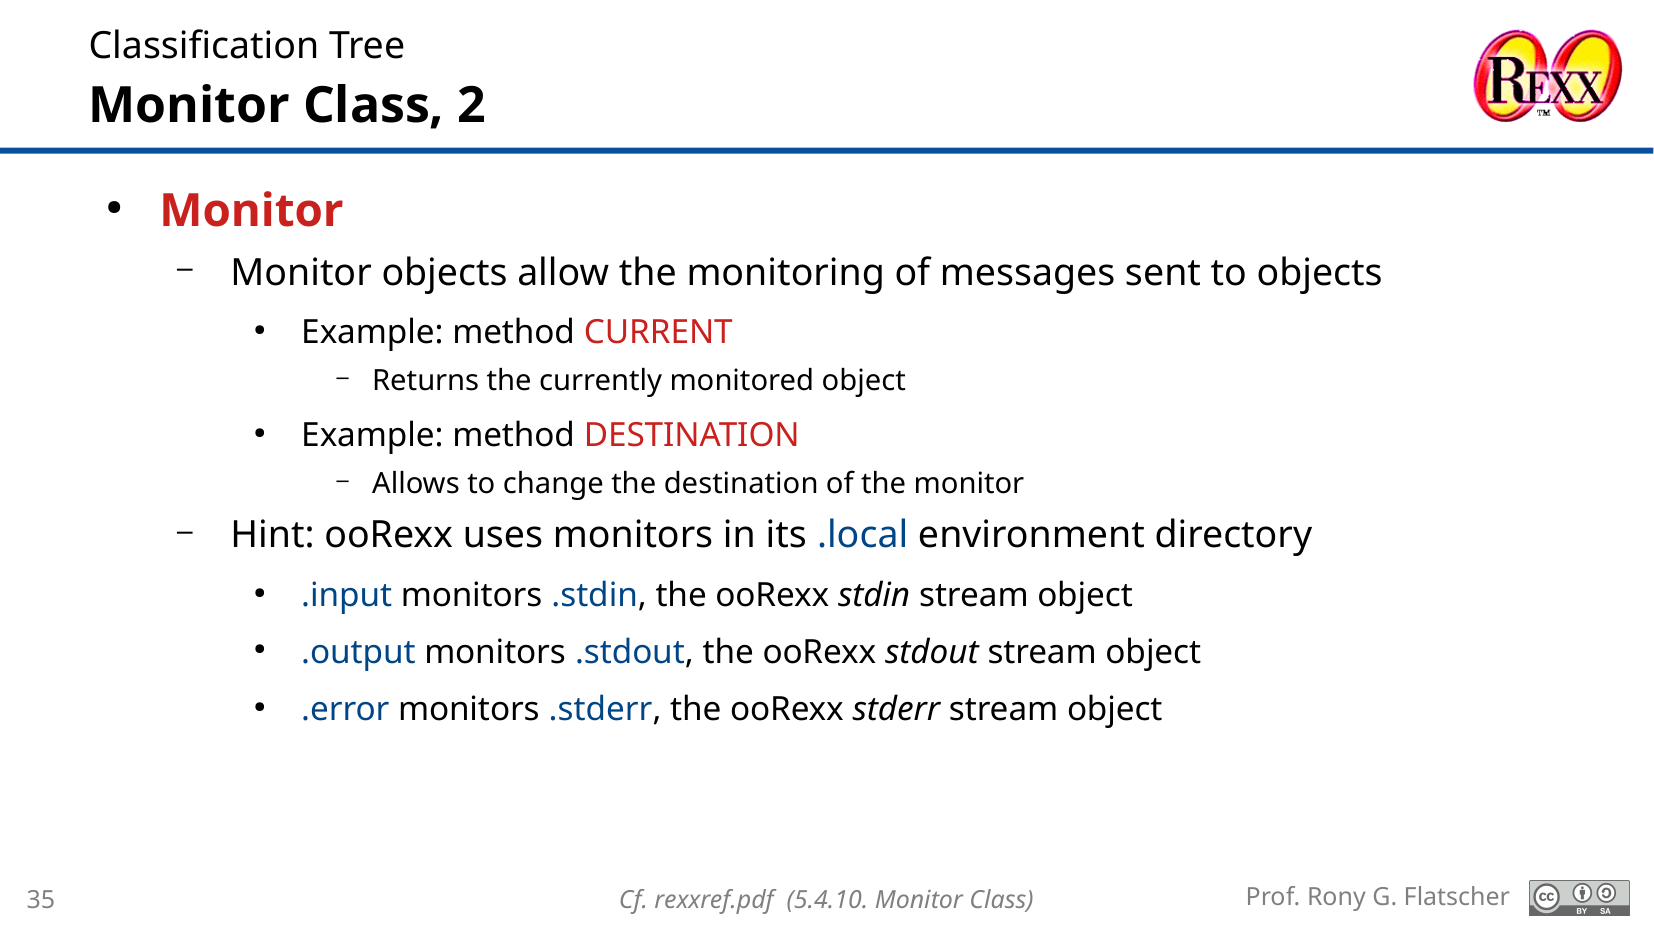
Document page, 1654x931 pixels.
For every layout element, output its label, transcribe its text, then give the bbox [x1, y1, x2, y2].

list Monitor Monitor objects allow the monitoring of messages sent to objects Example: method CURRENT Returns the currently monitored object Example: method DESTINATION Allows to change the destination of the monitor Hint: ooRexx uses monitors in its .local environment directory .input monitors .stdin, the ooRexx stdin stream object .output monitors .stdout, the ooRexx stdout stream object .error monitors .stderr, the ooRexx stderr stream object [88, 177, 1577, 857]
text_box Cf. rexxref.pdf (5.4.10. Monitor Class) [0, 874, 1654, 922]
title Monitor Class, 2 [29, 59, 1654, 148]
title Classification Tree [29, 0, 1654, 59]
